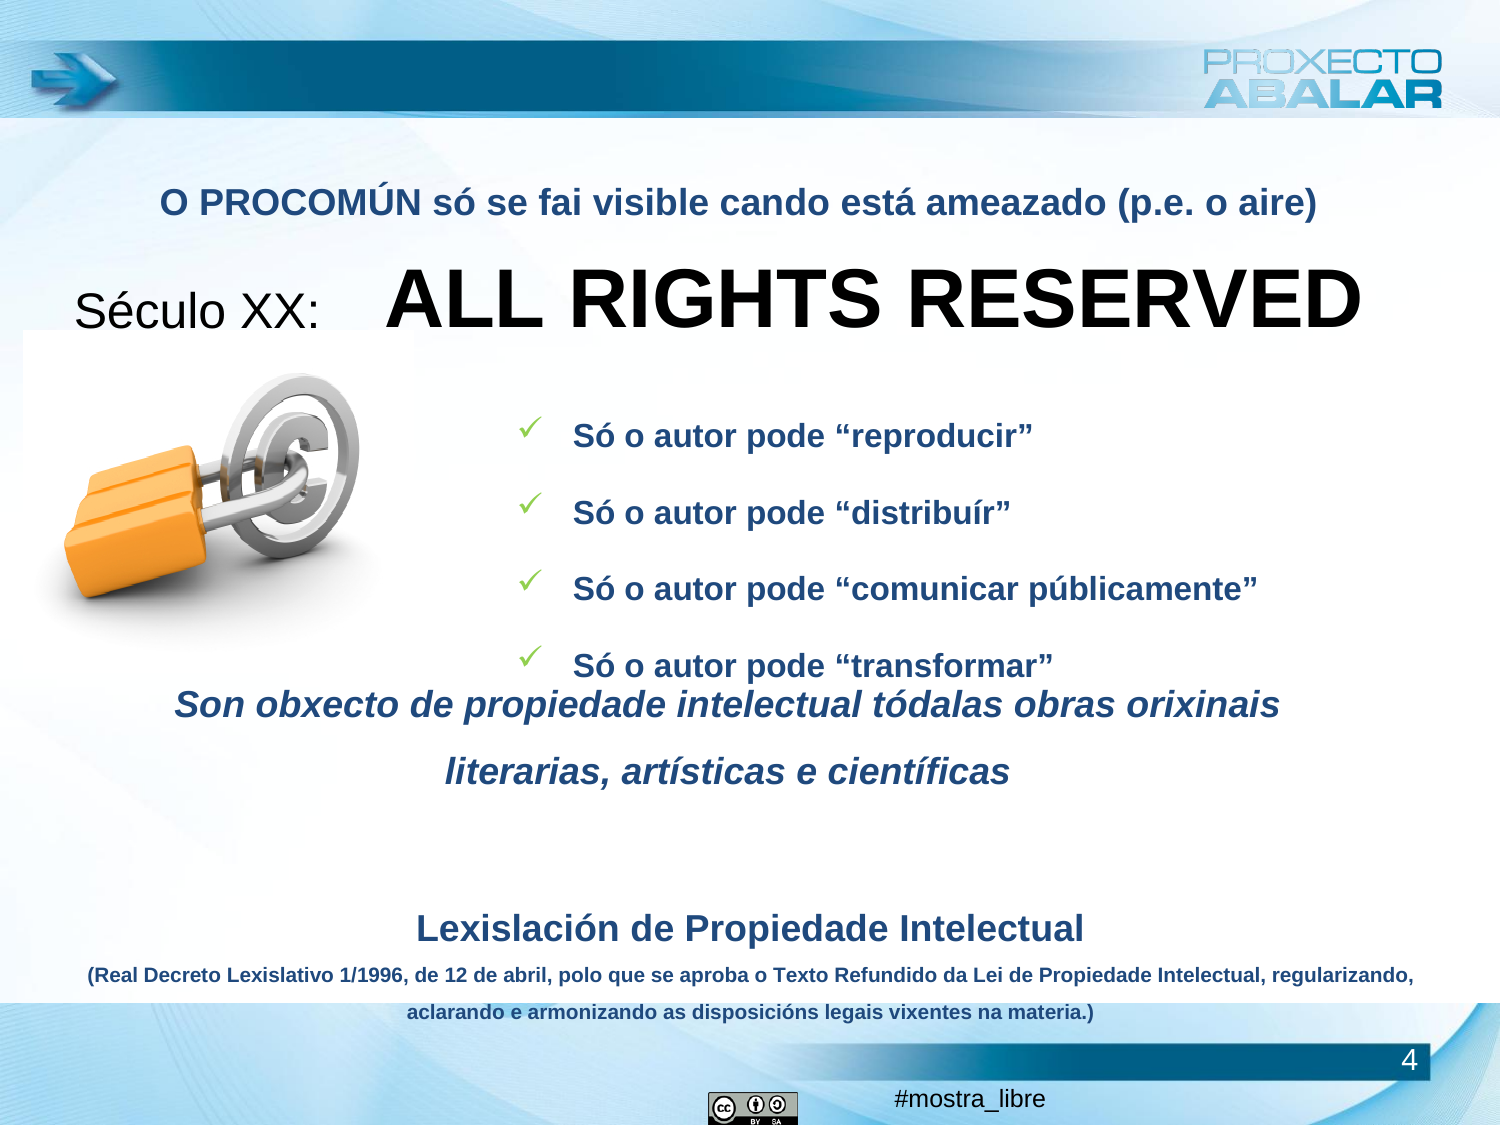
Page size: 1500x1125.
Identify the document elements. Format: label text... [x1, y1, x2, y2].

text_box <número> [1082, 1064, 1433, 1092]
picture [0, 0, 1500, 1125]
text_box #mostra_libre [879, 1074, 1062, 1120]
text_box Só o autor pode “reproducir” Só o autor pode “distribuír” Só o autor pode “comunicar públicamente” Só o autor pode “transformar” [501, 386, 1418, 692]
text_box Lexislación de Propiedade Intelectual (Real Decreto Lexislativo 1/1996, de 12 de abril, polo que se aproba o Texto Refundido da Lei de Propiedade Intelectual, regularizando, aclarando e armonizando as disposicións legais vixentes na materia.) [54, 874, 1447, 1064]
text_box Século XX: [59, 271, 336, 346]
text_box ALL RIGHTS RESERVED [360, 227, 1388, 361]
text_box O PROCOMÚN só se fai visible cando está ameazado (p.e. o aire) [88, 147, 1418, 231]
text_box Son obxecto de propiedade intelectual tódalas obras orixinais literarias, artísticas e científicas [35, 649, 1365, 801]
